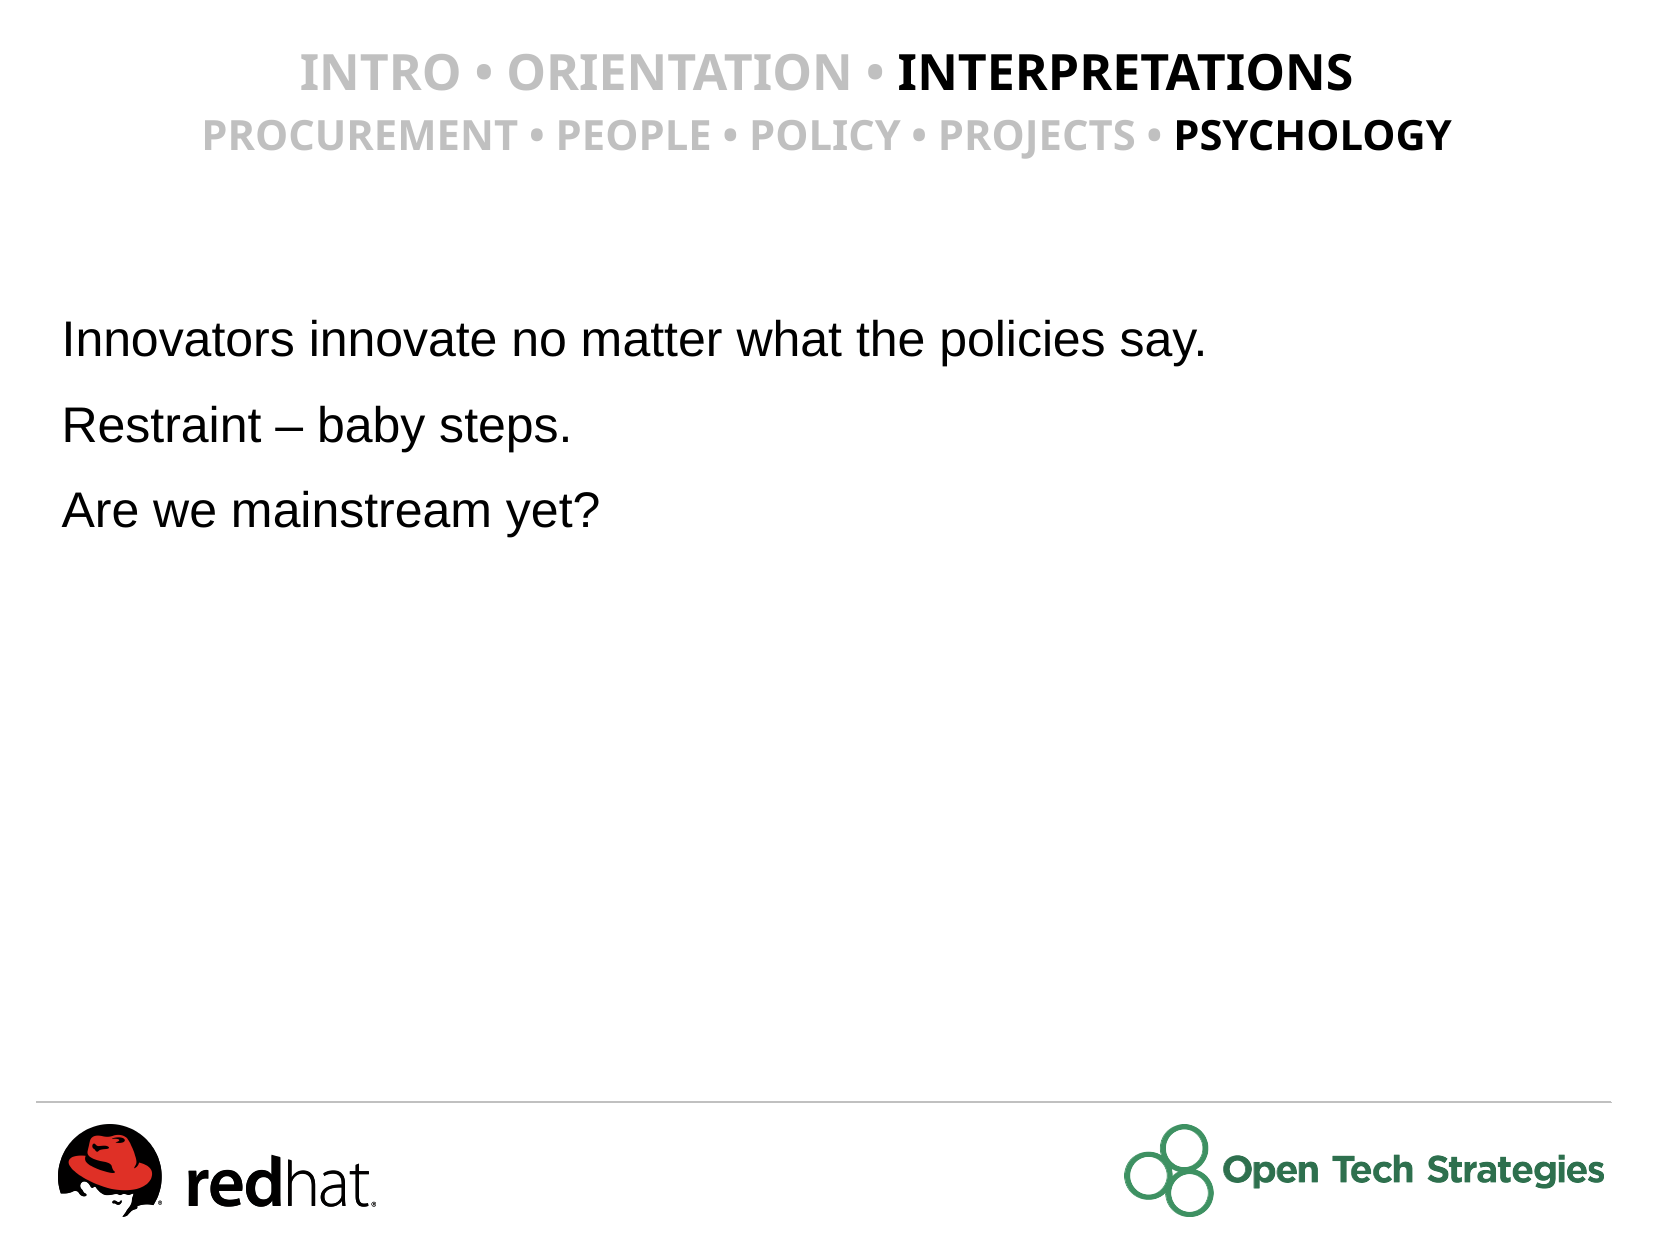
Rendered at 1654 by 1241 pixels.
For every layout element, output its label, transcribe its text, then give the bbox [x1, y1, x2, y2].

picture [1124, 1124, 1604, 1217]
list Innovators innovate no matter what the policies say. Restraint – baby steps. Are we mainstream yet? [61, 311, 1550, 1032]
title INTRO • ORIENTATION • INTERPRETATIONS PROCUREMENT • PEOPLE • POLICY • PROJECTS • PSYCHOLOGY [82, 0, 1571, 204]
picture [58, 1124, 376, 1217]
